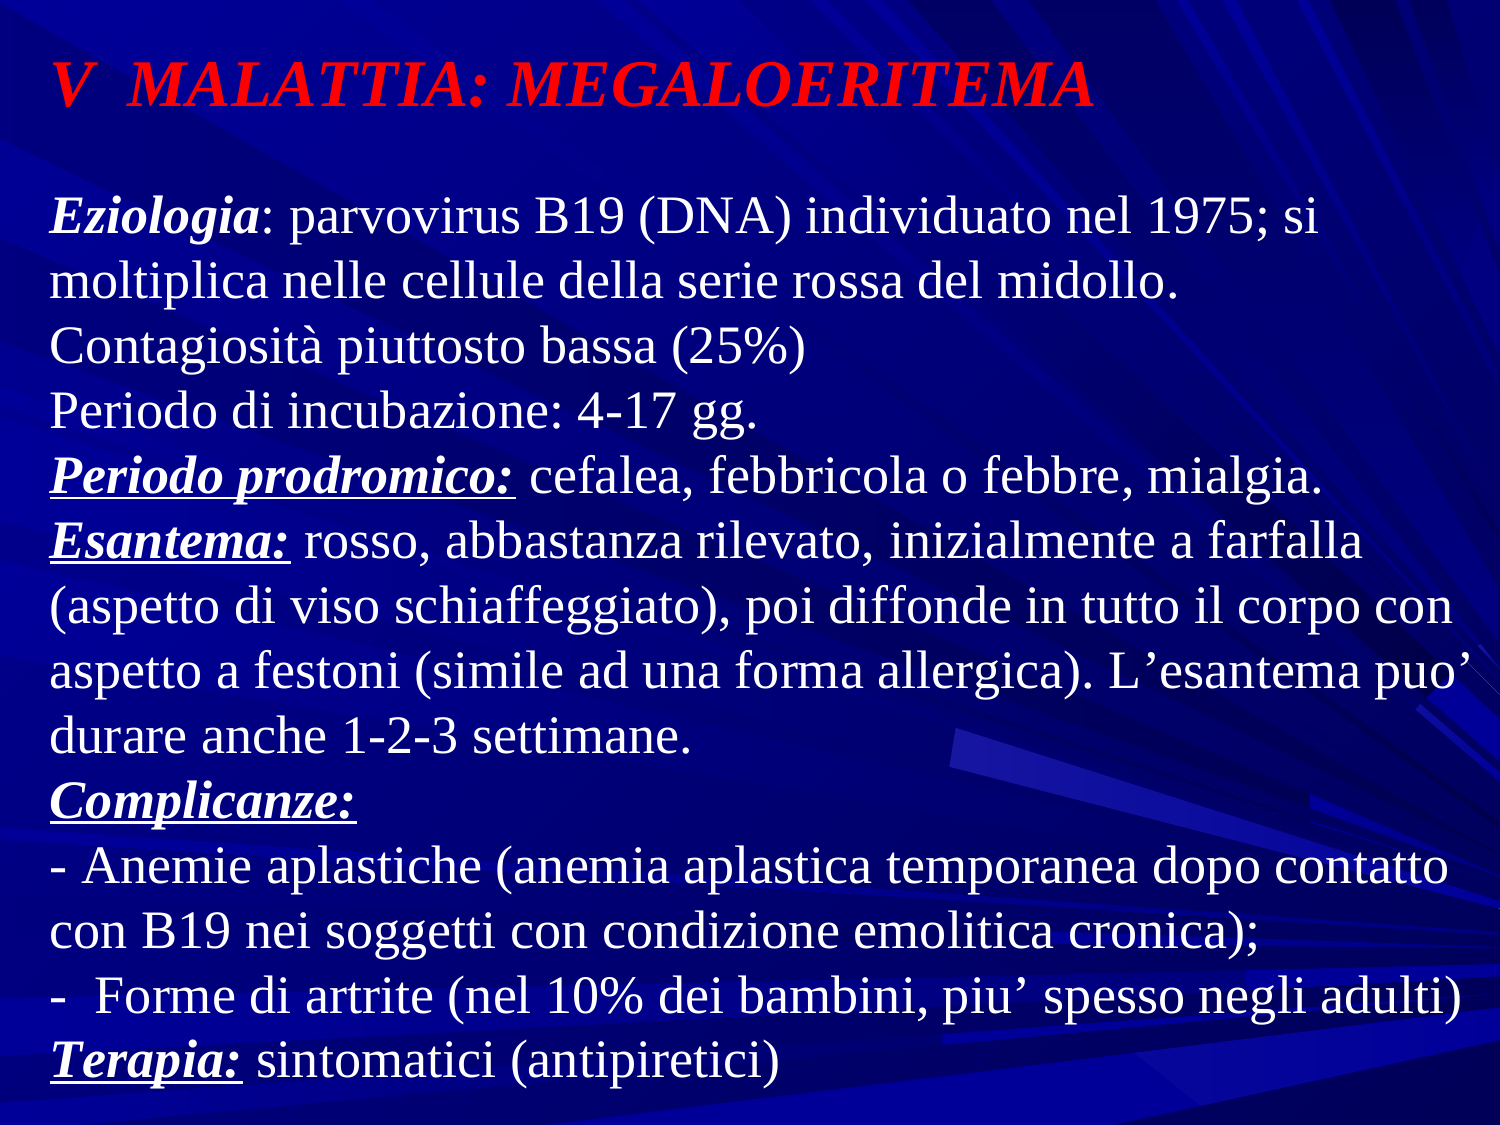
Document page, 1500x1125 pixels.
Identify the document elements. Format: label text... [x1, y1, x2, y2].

text_box V MALATTIA: MEGALOERITEMA Eziologia: parvovirus B19 (DNA) individuato nel 1975; si moltiplica nelle cellule della serie rossa del midollo. Contagiosità piuttosto bassa (25%) Periodo di incubazione: 4-17 gg. Periodo prodromico: cefalea, febbricola o febbre, mialgia. Esantema: rosso, abbastanza rilevato, inizialmente a farfalla (aspetto di viso schiaffeggiato), poi diffonde in tutto il corpo con aspetto a festoni (simile ad una forma allergica). L’esantema puo’ durare anche 1-2-3 settimane. Complicanze: - Anemie aplastiche (anemia aplastica temporanea dopo contatto con B19 nei soggetti con condizione emolitica cronica); - Forme di artrite (nel 10% dei bambini, piu’ spesso negli adulti) Terapia: sintomatici (antipiretici) [34, 31, 1500, 1097]
